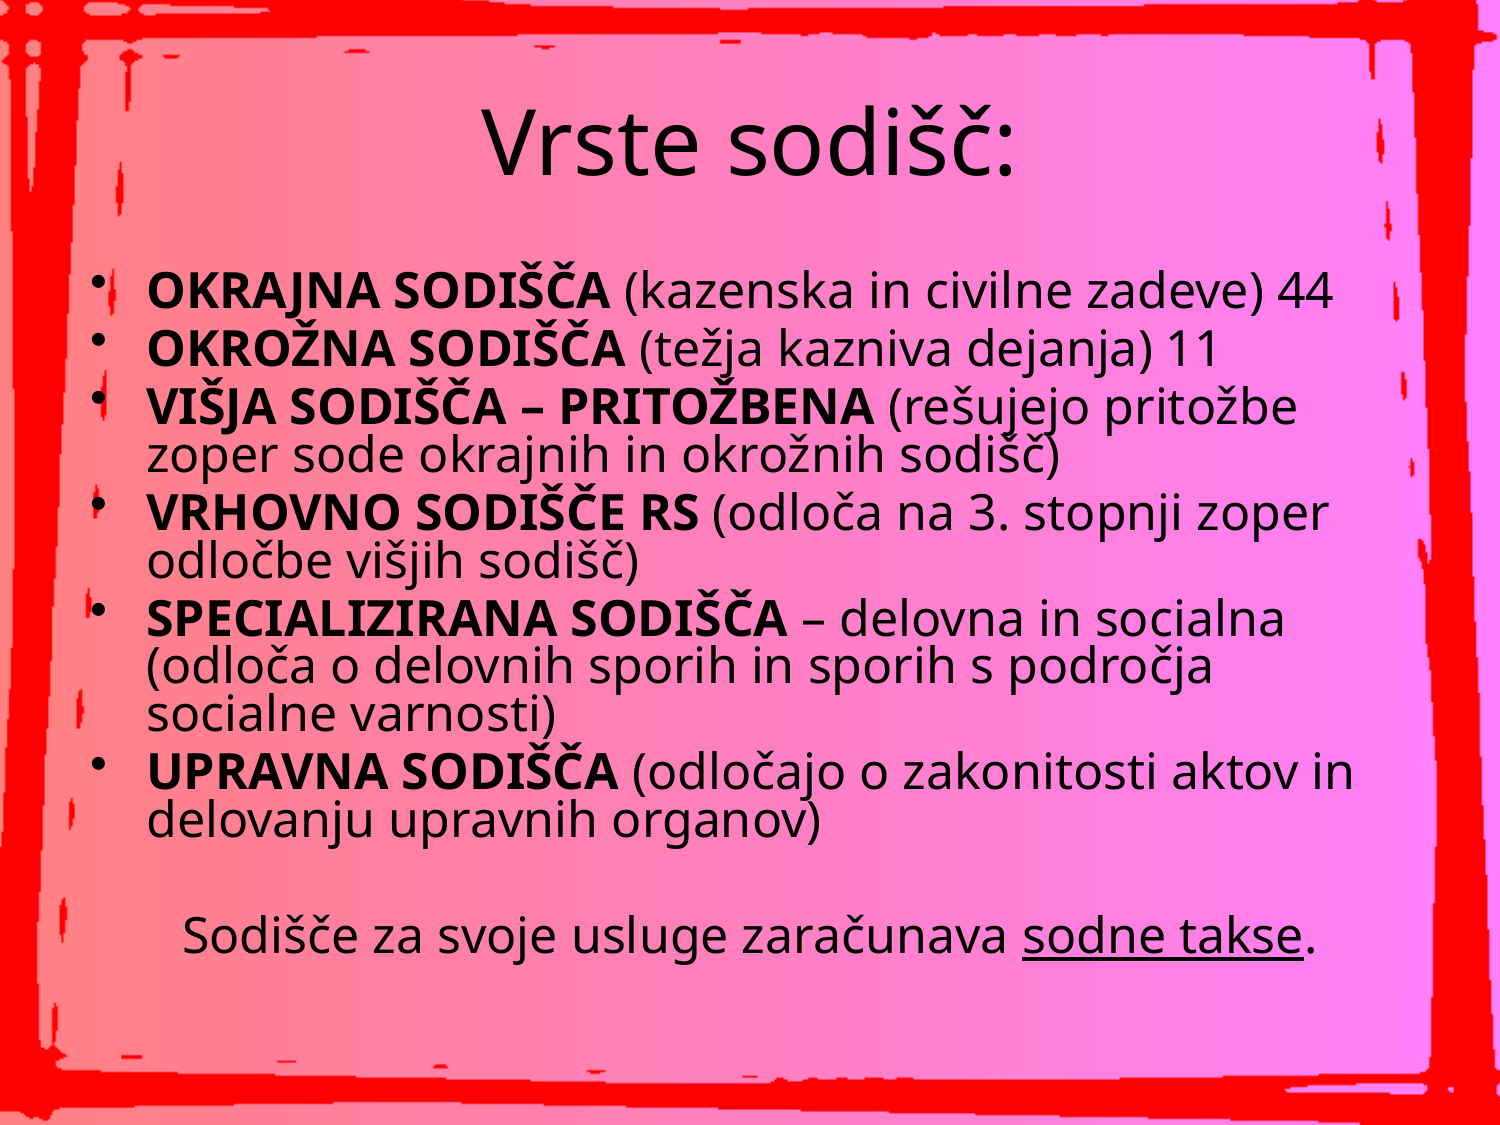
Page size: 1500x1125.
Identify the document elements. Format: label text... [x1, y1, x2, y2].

list OKRAJNA SODIŠČA (kazenska in civilne zadeve) 44 OKROŽNA SODIŠČA (težja kazniva dejanja) 11 VIŠJA SODIŠČA – PRITOŽBENA (rešujejo pritožbe zoper sode okrajnih in okrožnih sodišč) VRHOVNO SODIŠČE RS (odloča na 3. stopnji zoper odločbe višjih sodišč) SPECIALIZIRANA SODIŠČA – delovna in socialna (odloča o delovnih sporih in sporih s področja socialne varnosti) UPRAVNA SODIŠČA (odločajo o zakonitosti aktov in delovanju upravnih organov) Sodišče za svoje usluge zaračunava sodne takse. [75, 262, 1425, 1005]
picture [0, 0, 1500, 1125]
title Vrste sodišč: [75, 45, 1425, 233]
